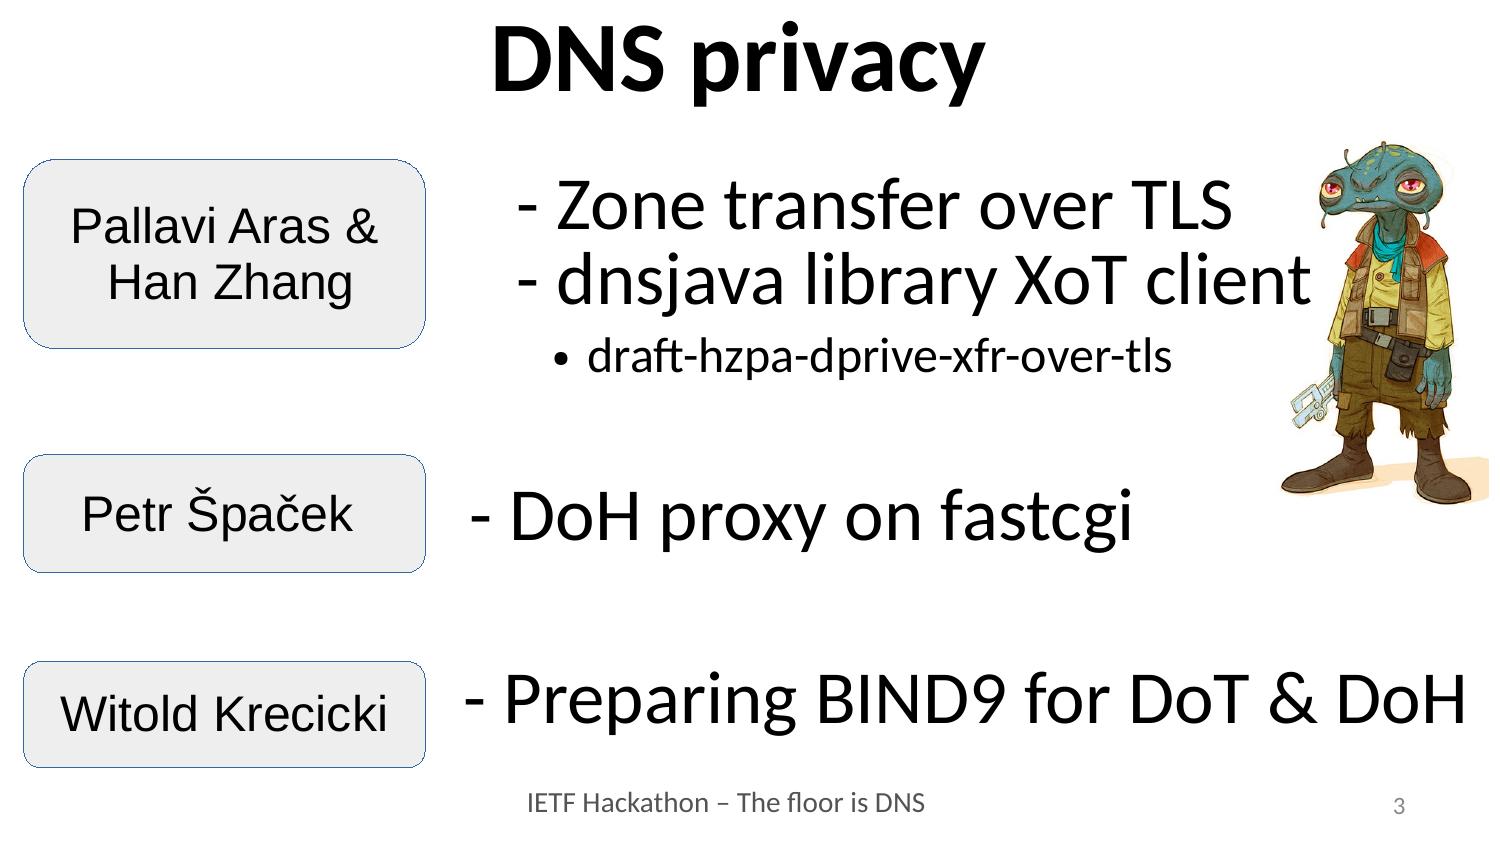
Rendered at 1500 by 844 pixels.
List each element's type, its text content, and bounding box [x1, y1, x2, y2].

title DNS privacy [75, 0, 1425, 122]
picture [1275, 135, 1489, 165]
text_box Witold Krecicki [23, 661, 426, 768]
text_box - DoH proxy on fastcgi [454, 476, 1379, 567]
text_box - Preparing BIND9 for DoT & DoH [448, 660, 1489, 826]
text_box Pallavi Aras & Han Zhang [23, 159, 426, 349]
text_box - Zone transfer over TLS - dnsjava library XoT client draft-hzpa-dprive-xfr-over-tls [501, 165, 1495, 393]
text_box Petr Špaček [23, 454, 426, 573]
picture [1275, 393, 1489, 515]
